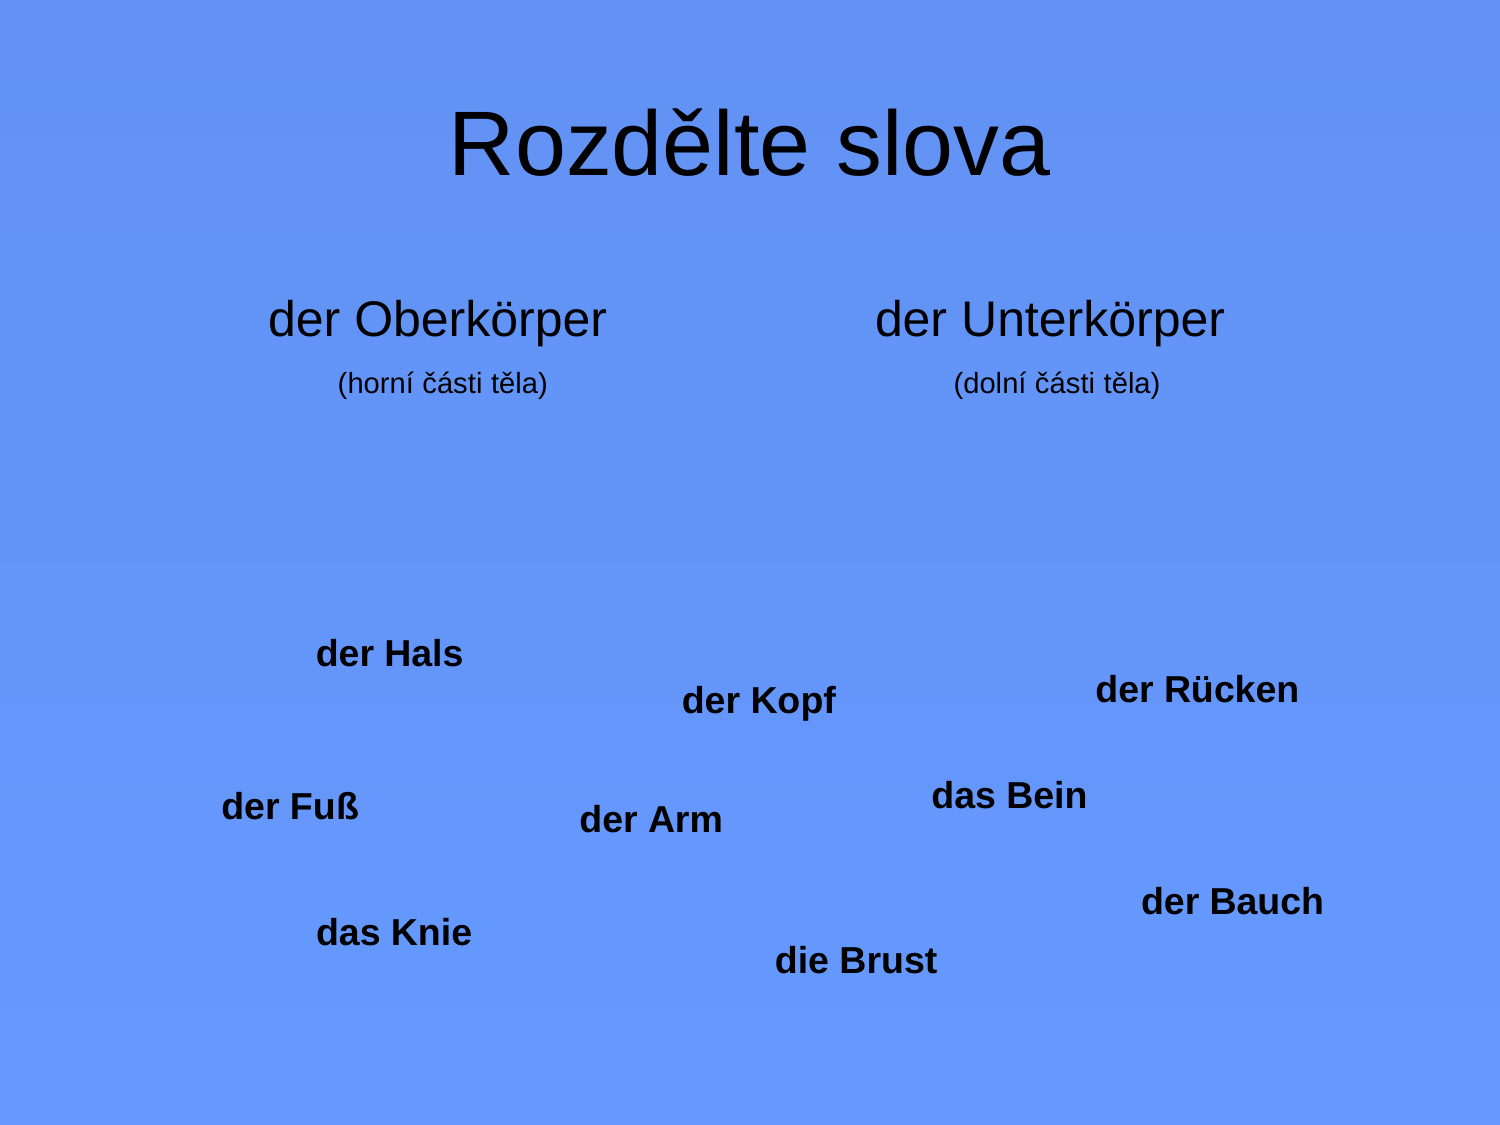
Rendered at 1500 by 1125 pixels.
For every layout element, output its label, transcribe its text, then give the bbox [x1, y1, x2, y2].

text_box der Unterkörper (dolní části těla) [785, 278, 1329, 408]
text_box die Brust [726, 928, 987, 985]
text_box der Hals [301, 621, 489, 678]
text_box der Rücken [1080, 657, 1327, 714]
text_box der Kopf [667, 668, 870, 744]
title Rozdělte slova [75, 45, 1426, 233]
text_box der Oberkörper (horní části těla) [171, 278, 715, 408]
text_box der Bauch [1068, 869, 1397, 926]
text_box der Fuß [206, 774, 434, 832]
text_box der Arm [466, 786, 836, 844]
text_box das Bein [797, 763, 1222, 820]
text_box das Knie [301, 899, 521, 957]
